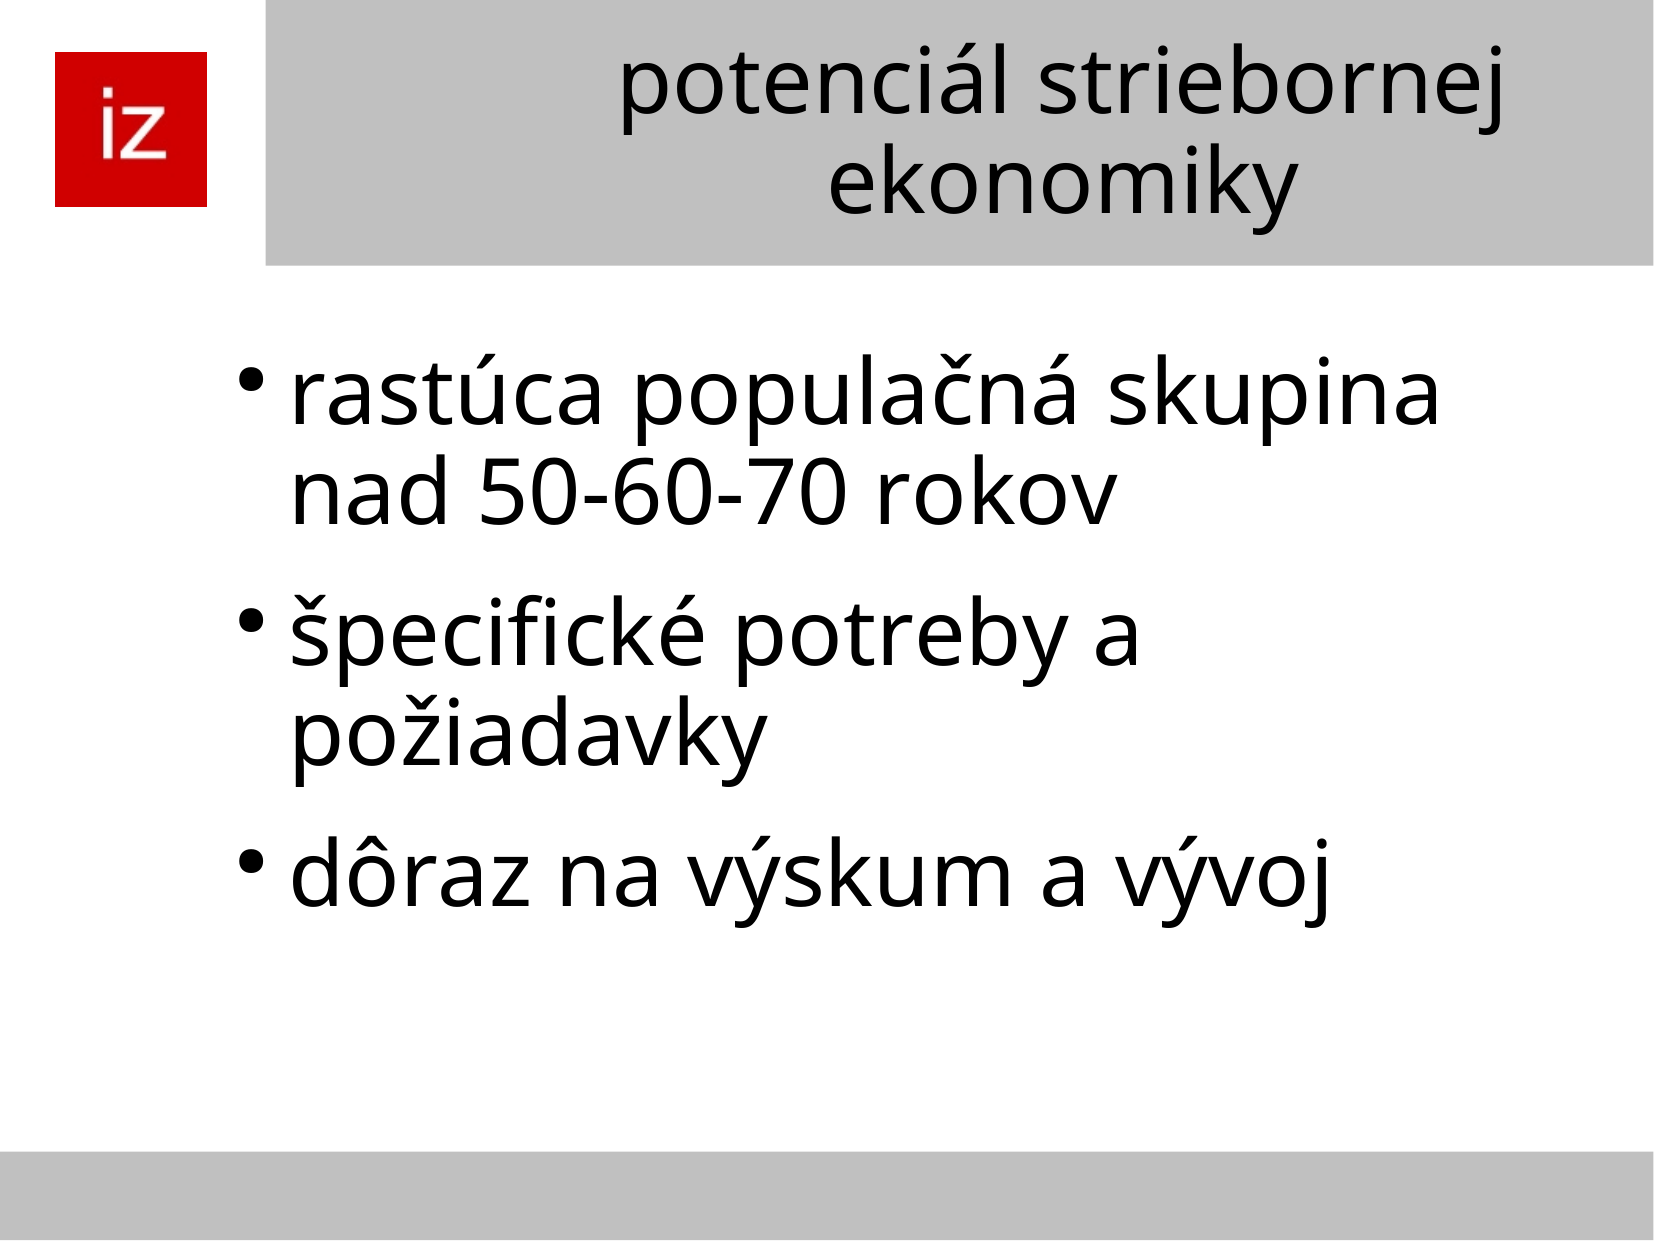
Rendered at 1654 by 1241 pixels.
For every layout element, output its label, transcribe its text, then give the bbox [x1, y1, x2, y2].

title potenciál striebornej ekonomiky [561, 29, 1565, 237]
list rastúca populačná skupina nad 50-60-70 rokov špecifické potreby a požiadavky dôraz na výskum a vývoj [121, 344, 1533, 1126]
picture [55, 52, 207, 207]
